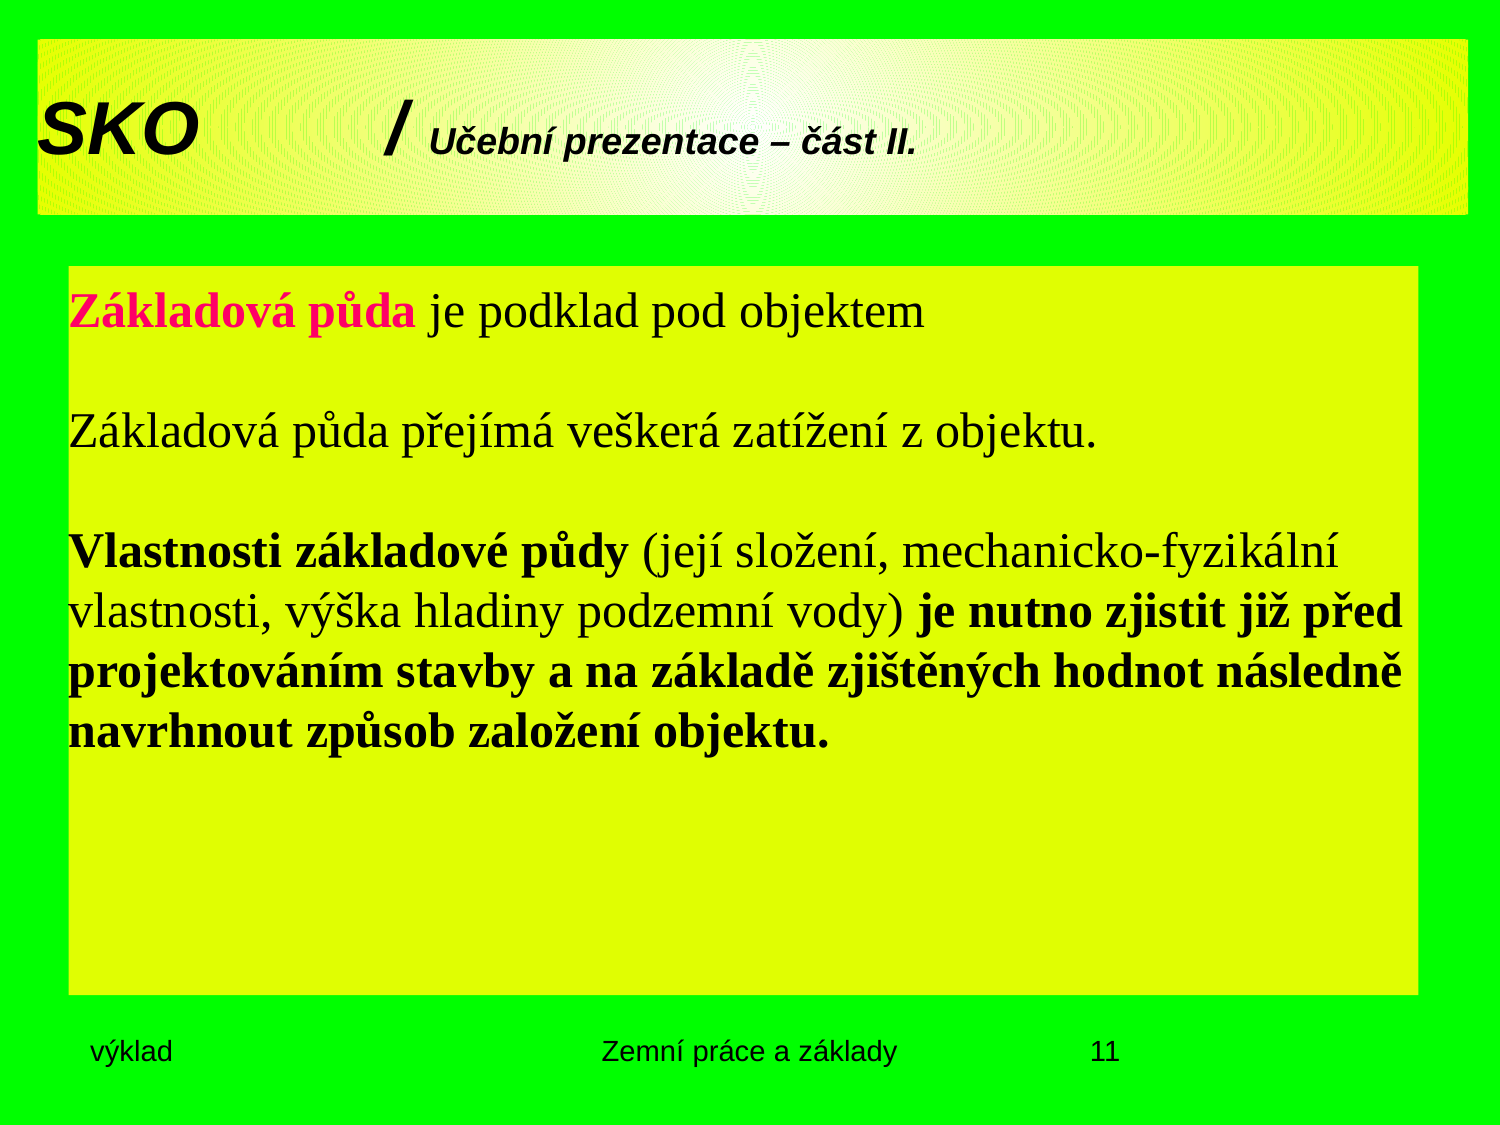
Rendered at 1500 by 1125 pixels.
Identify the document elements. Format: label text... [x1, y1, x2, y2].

text_box Základová půda je podklad pod objektem Základová půda přejímá veškerá zatížení z objektu. Vlastnosti základové půdy (její složení, mechanicko-fyzikální vlastnosti, výška hladiny podzemní vody) je nutno zjistit již před projektováním stavby a na základě zjištěných hodnot následně navrhnout způsob založení objektu. [68, 266, 1419, 996]
text_box výklad [75, 1024, 426, 1103]
text_box Zemní práce a základy [512, 1024, 988, 1103]
text_box [1074, 1024, 1426, 1103]
text_box SKO / Učební prezentace – část II. [38, 40, 1468, 214]
